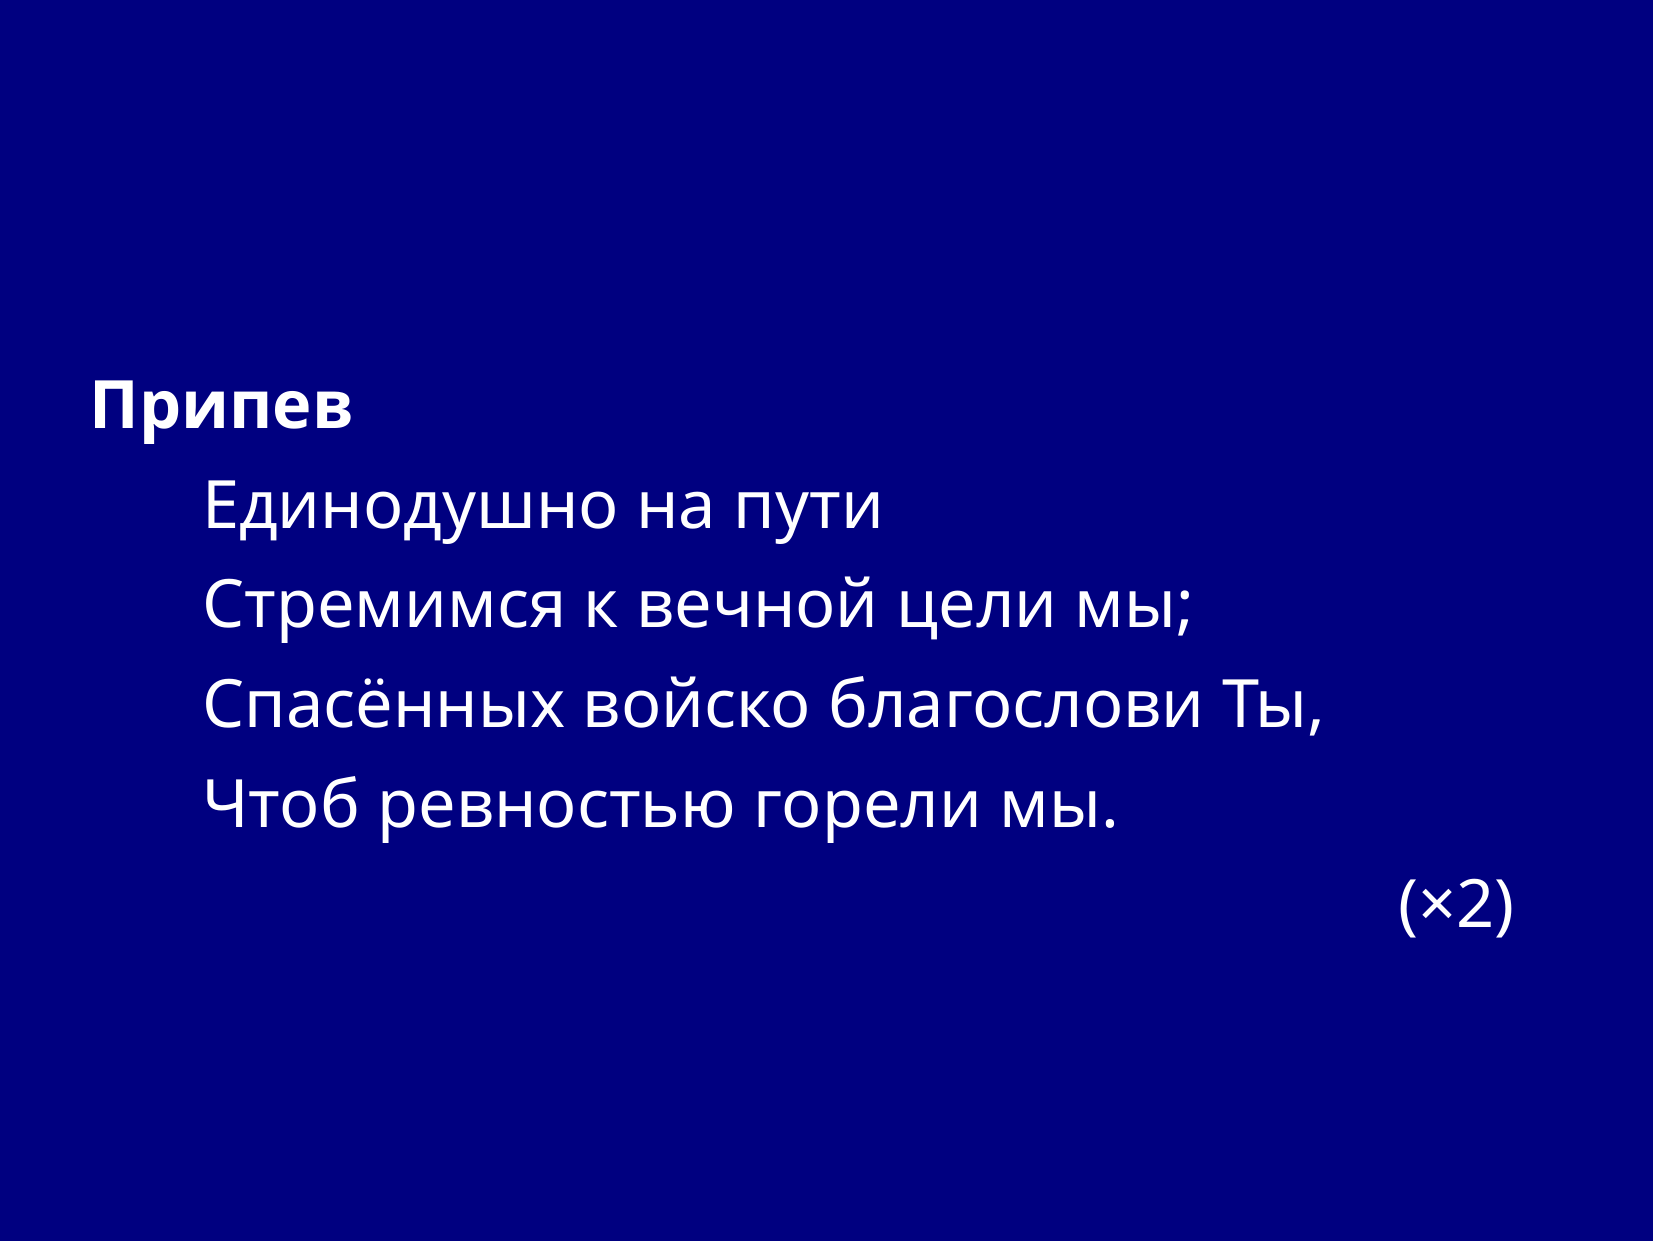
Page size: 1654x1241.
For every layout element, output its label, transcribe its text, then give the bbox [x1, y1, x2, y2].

text_box Припев Единодушно на пути Стремимся к вечной цели мы; Спасённых войско благослови Ты, Чтоб ревностью горели мы. (×2) [75, 150, 1576, 1163]
